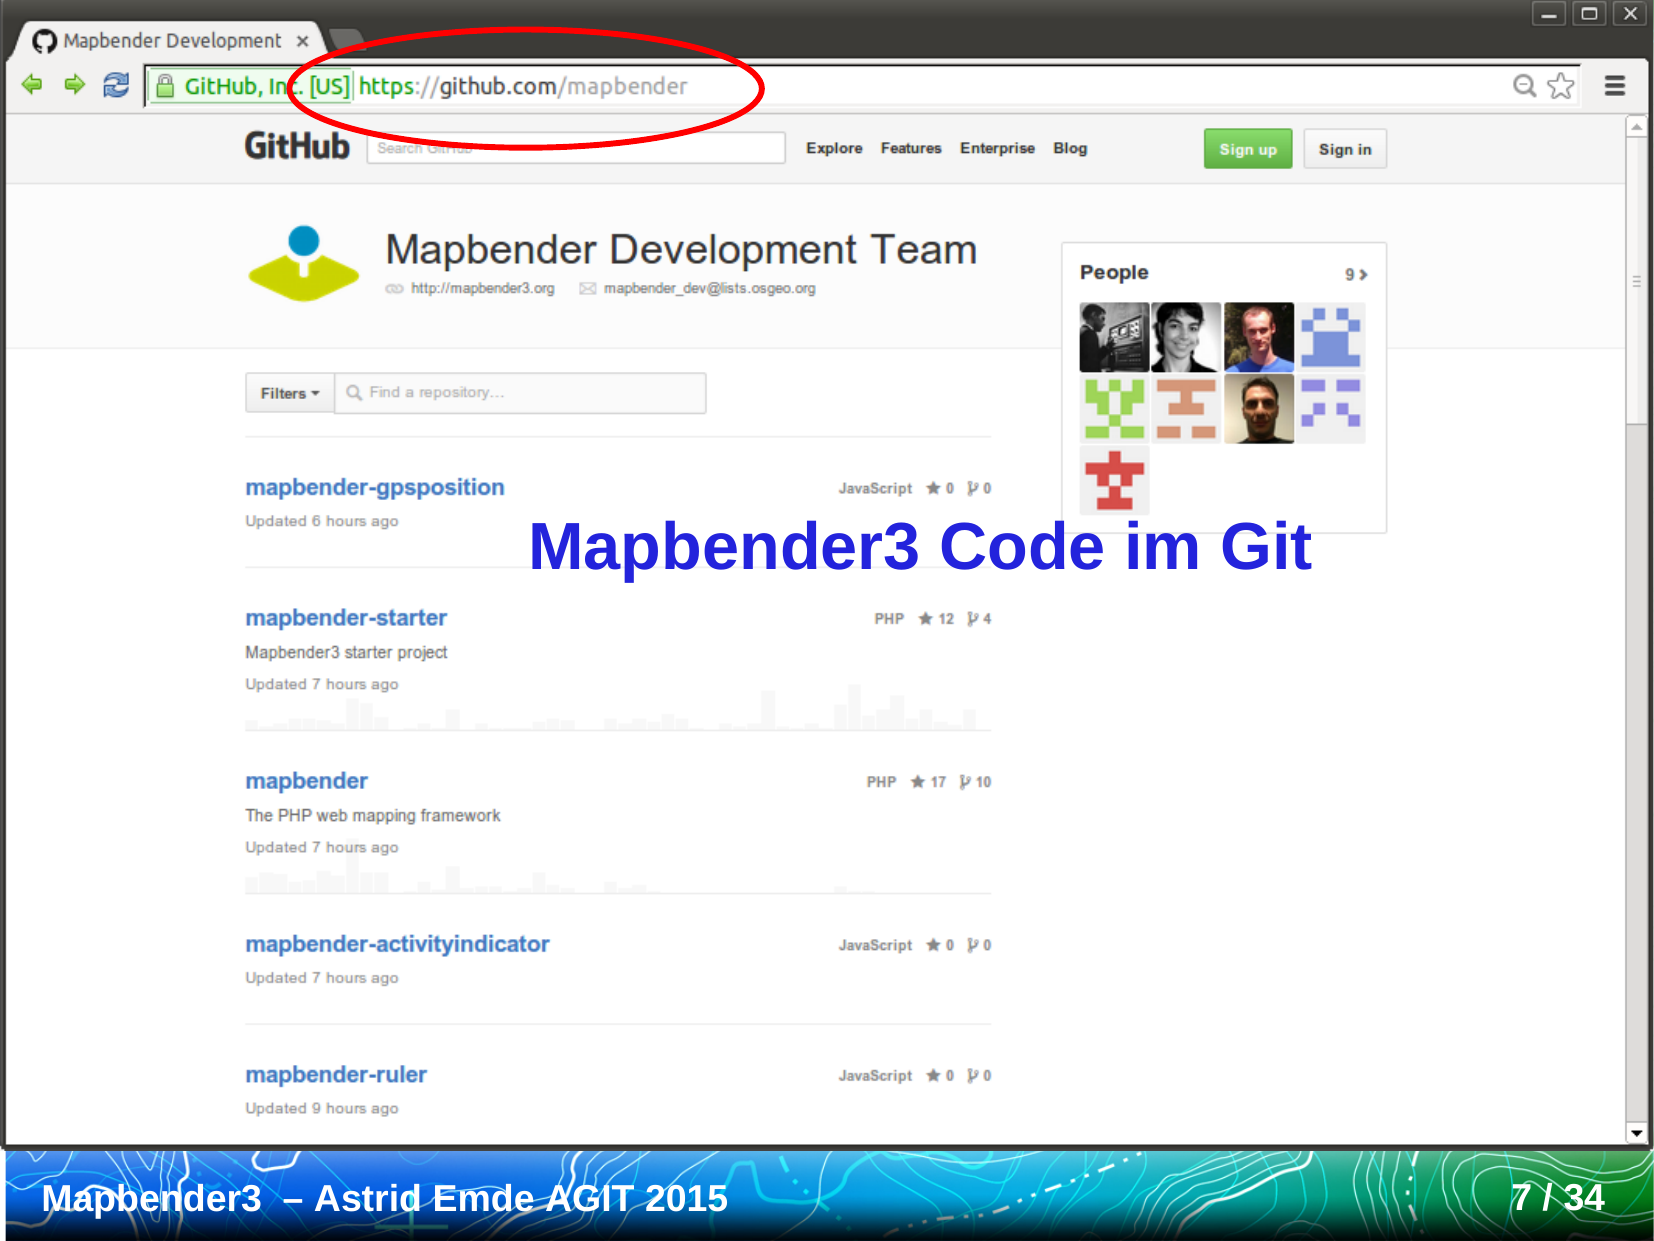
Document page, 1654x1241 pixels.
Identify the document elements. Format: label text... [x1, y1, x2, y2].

title Mapbender3 Code im Git [177, 472, 1654, 621]
picture [0, 0, 1654, 1241]
